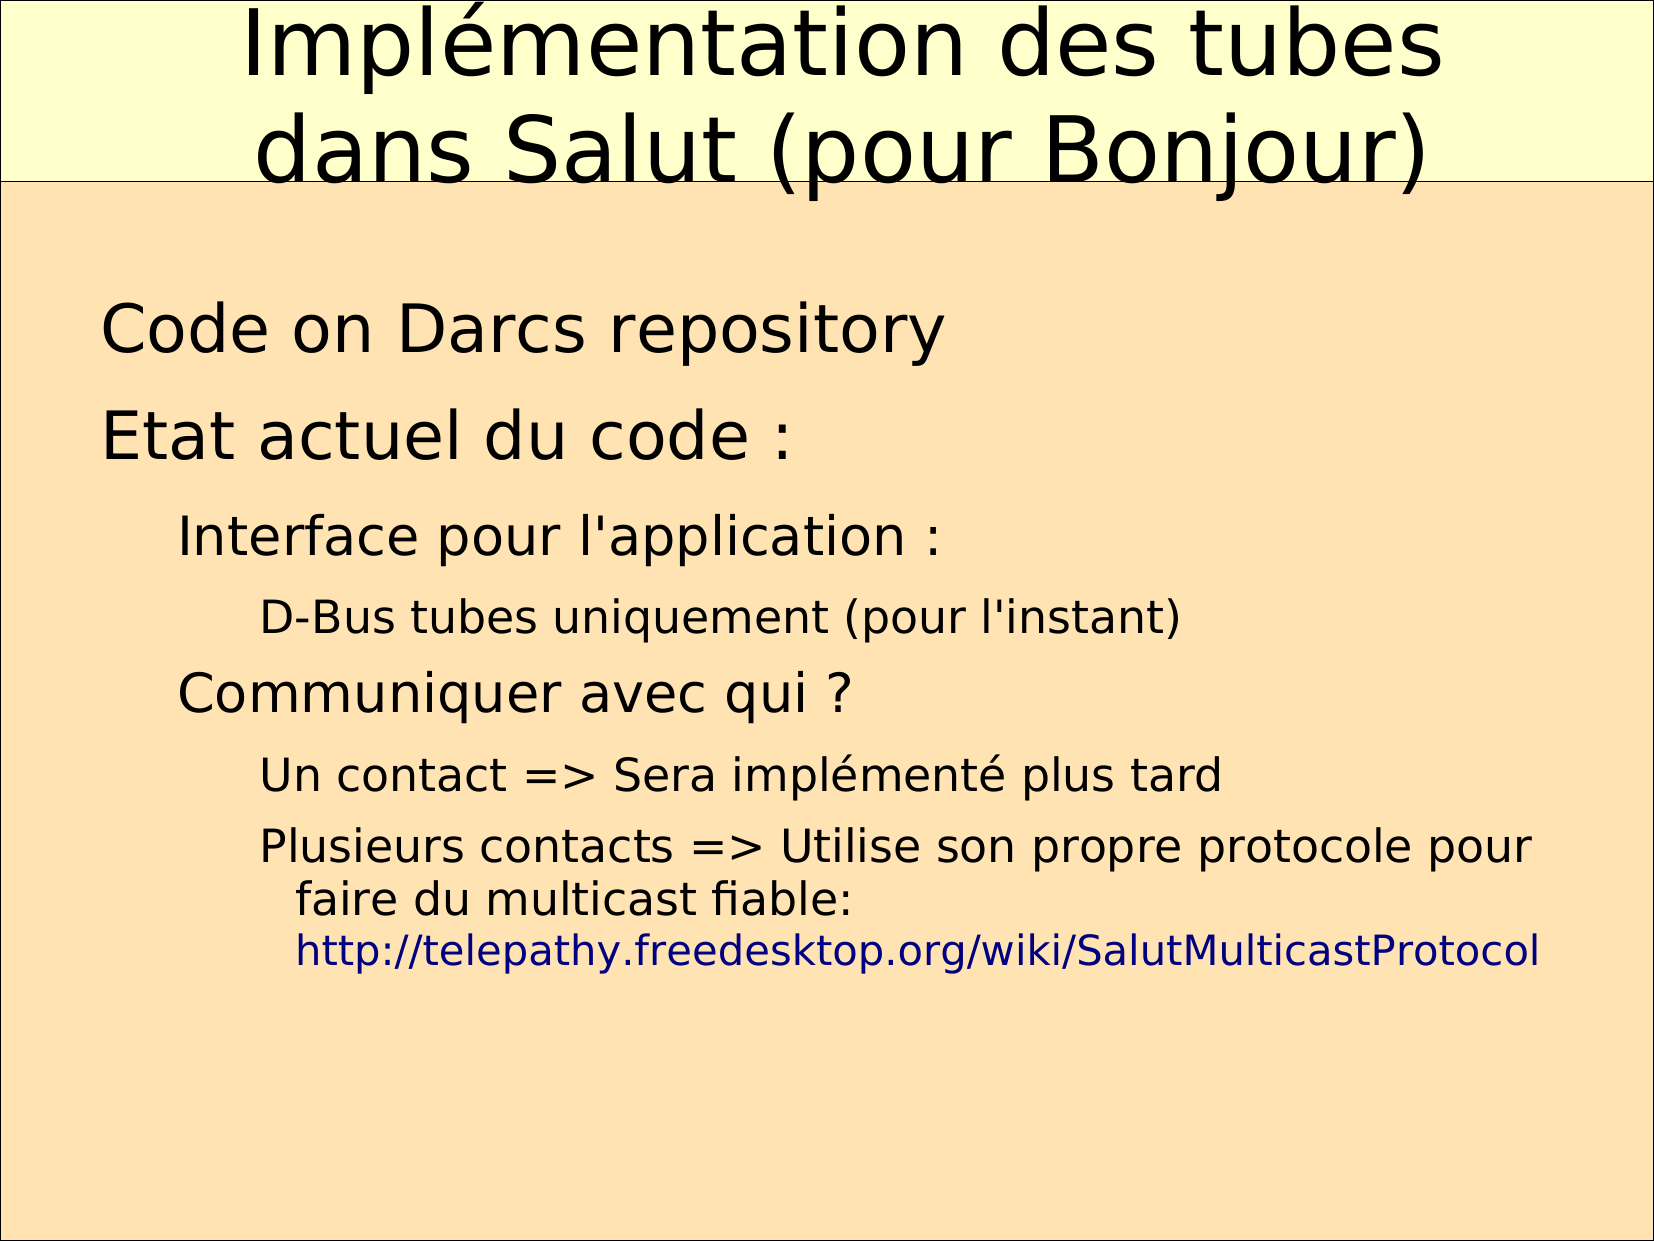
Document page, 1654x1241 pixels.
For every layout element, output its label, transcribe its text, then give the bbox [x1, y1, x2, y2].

list Code on Darcs repository Etat actuel du code : Interface pour l'application : D-Bus tubes uniquement (pour l'instant) Communiquer avec qui ? Un contact => Sera implémenté plus tard Plusieurs contacts => Utilise son propre protocole pour faire du multicast fiable: http://telepathy.freedesktop.org/wiki/SalutMulticastProtocol [82, 290, 1571, 1094]
title Implémentation des tubes dans Salut (pour Bonjour) [135, 0, 1552, 205]
